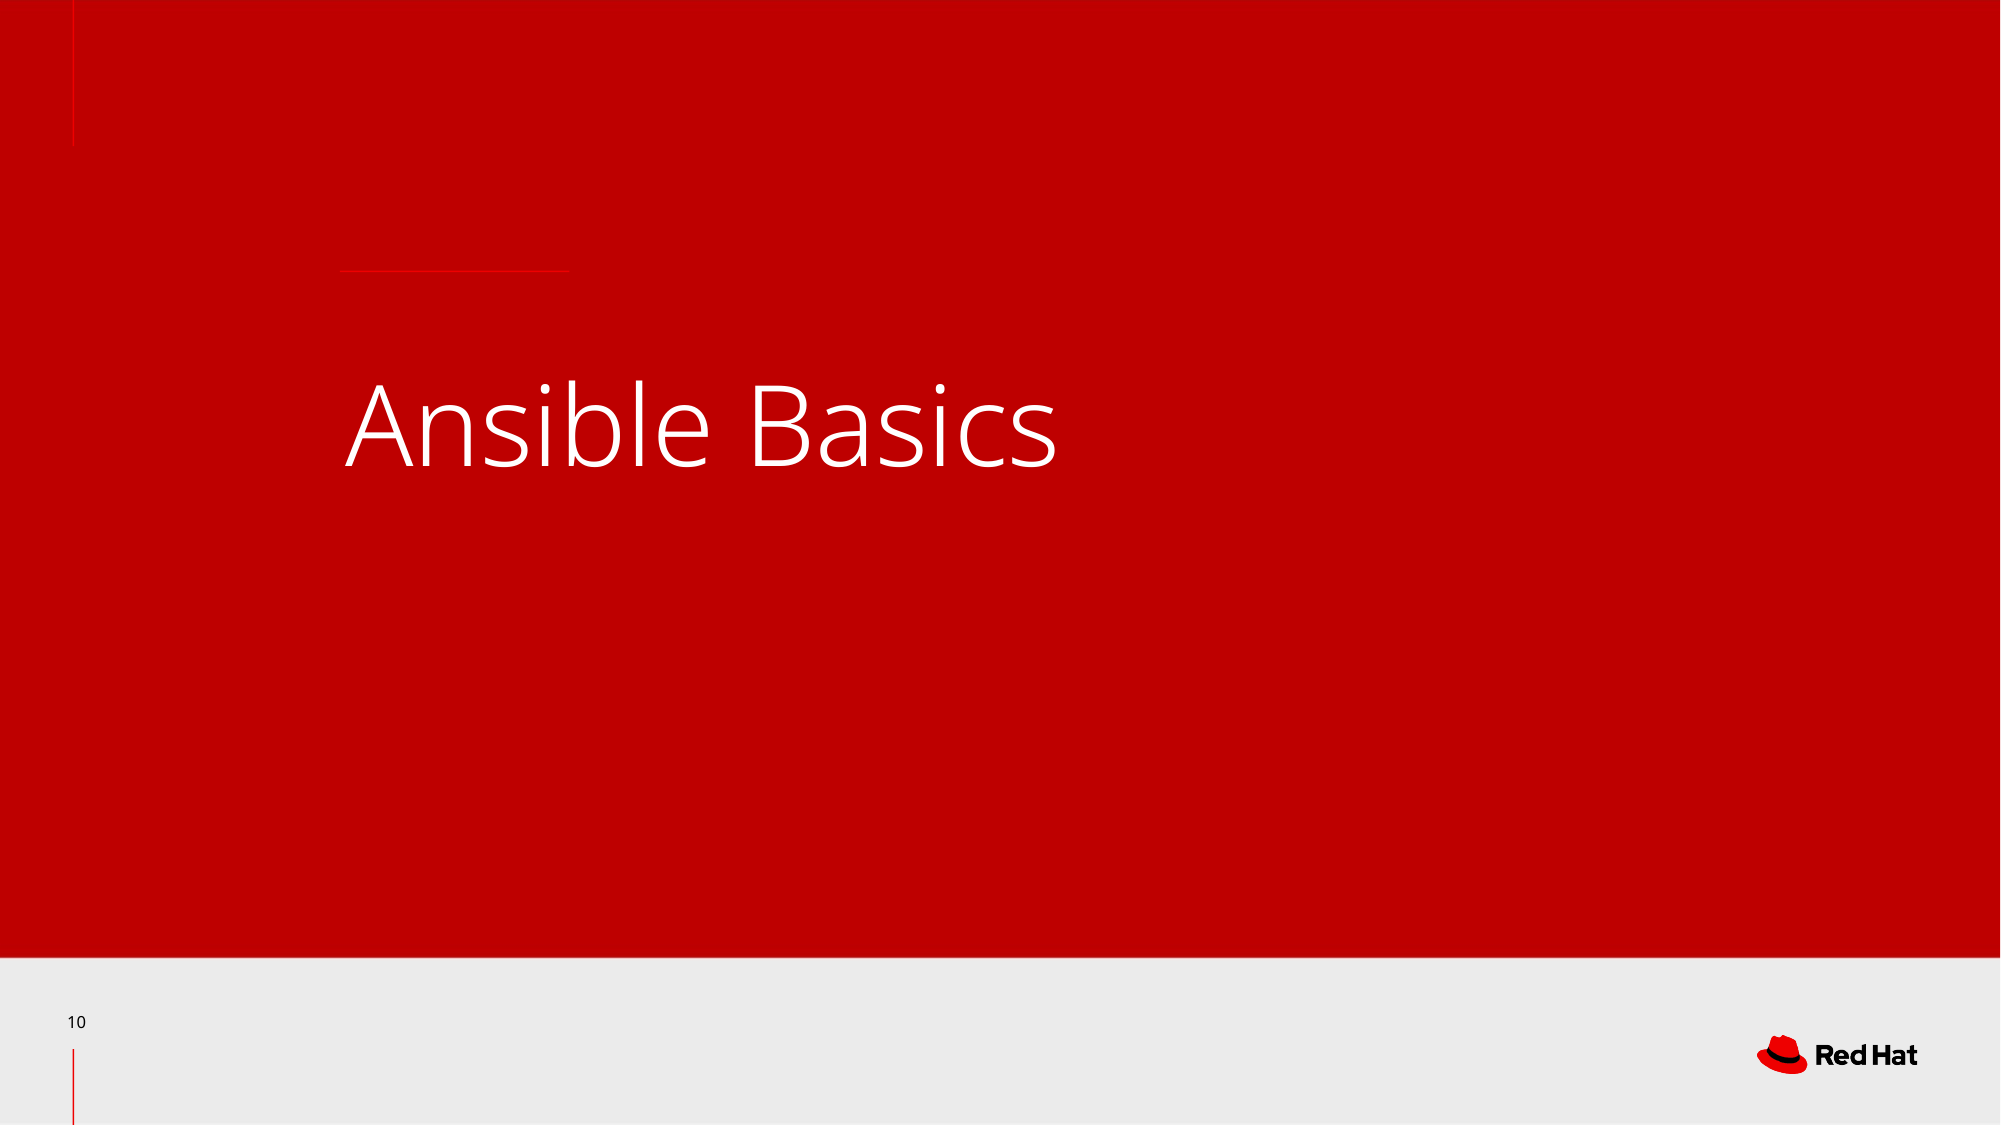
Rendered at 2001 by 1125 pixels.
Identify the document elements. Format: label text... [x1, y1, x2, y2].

picture [0, 0, 2001, 1125]
title Ansible Basics [345, 353, 1621, 826]
